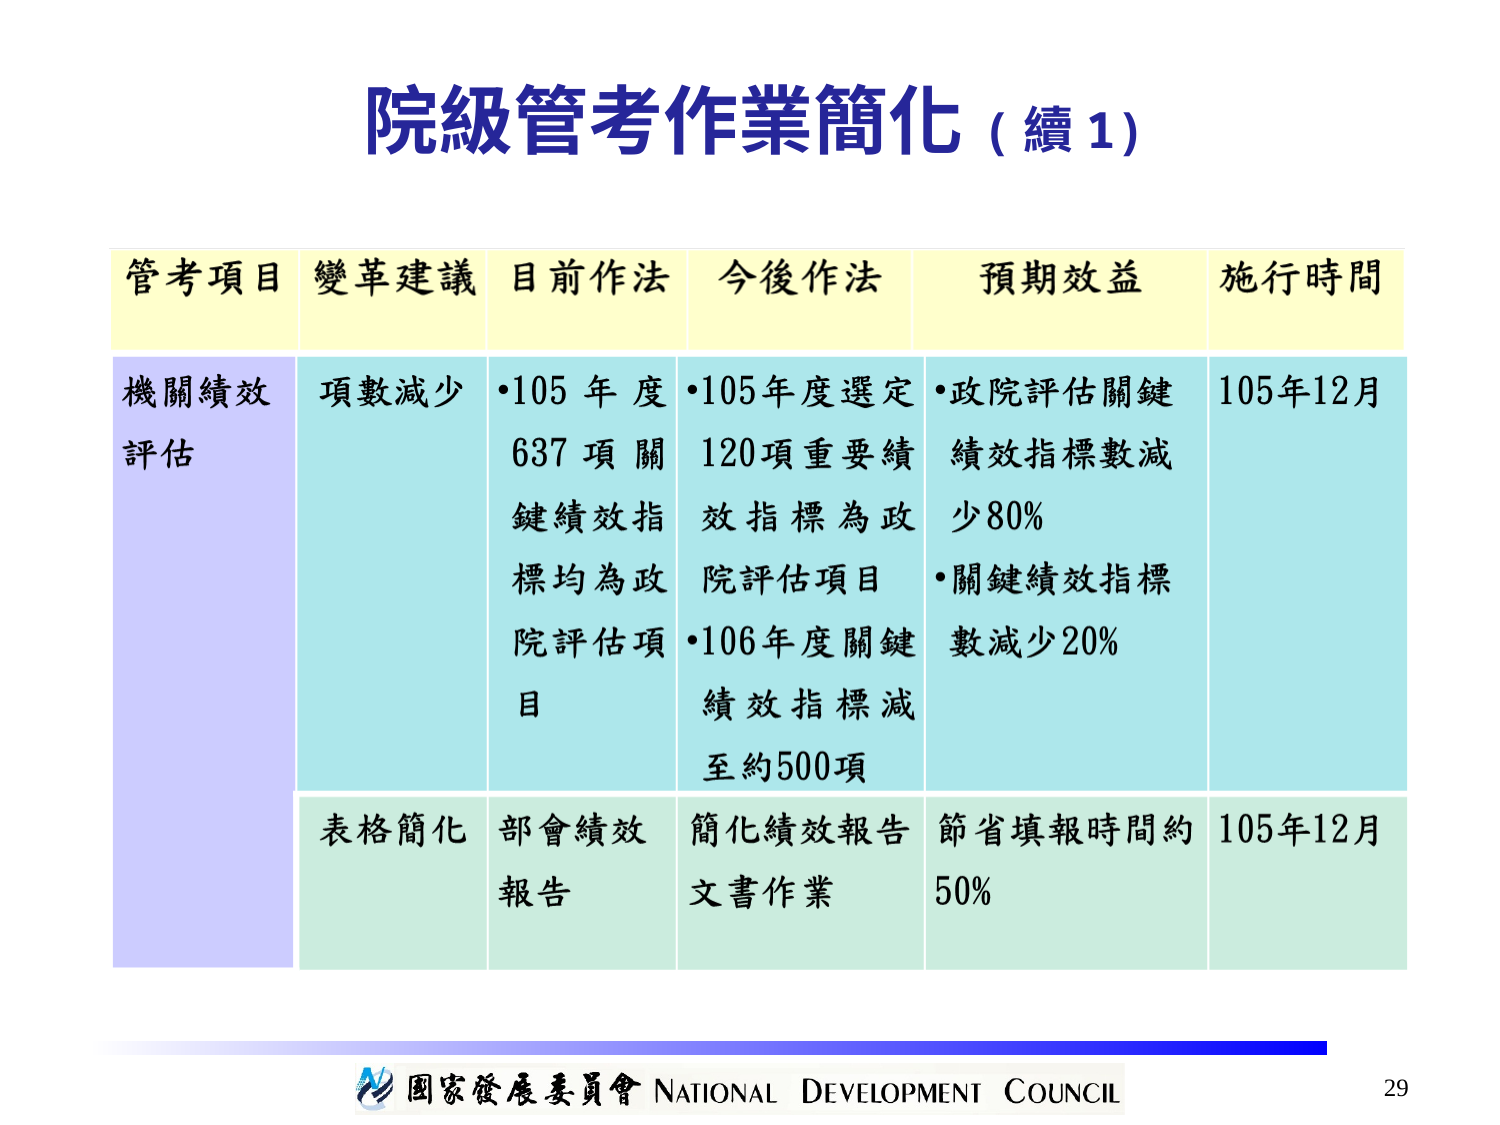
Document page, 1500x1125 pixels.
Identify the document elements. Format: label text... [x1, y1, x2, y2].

picture [111, 355, 1409, 971]
title 院級管考作業簡化(續1) [79, 66, 1430, 254]
text_box [1368, 1063, 1485, 1100]
picture [109, 254, 1405, 353]
